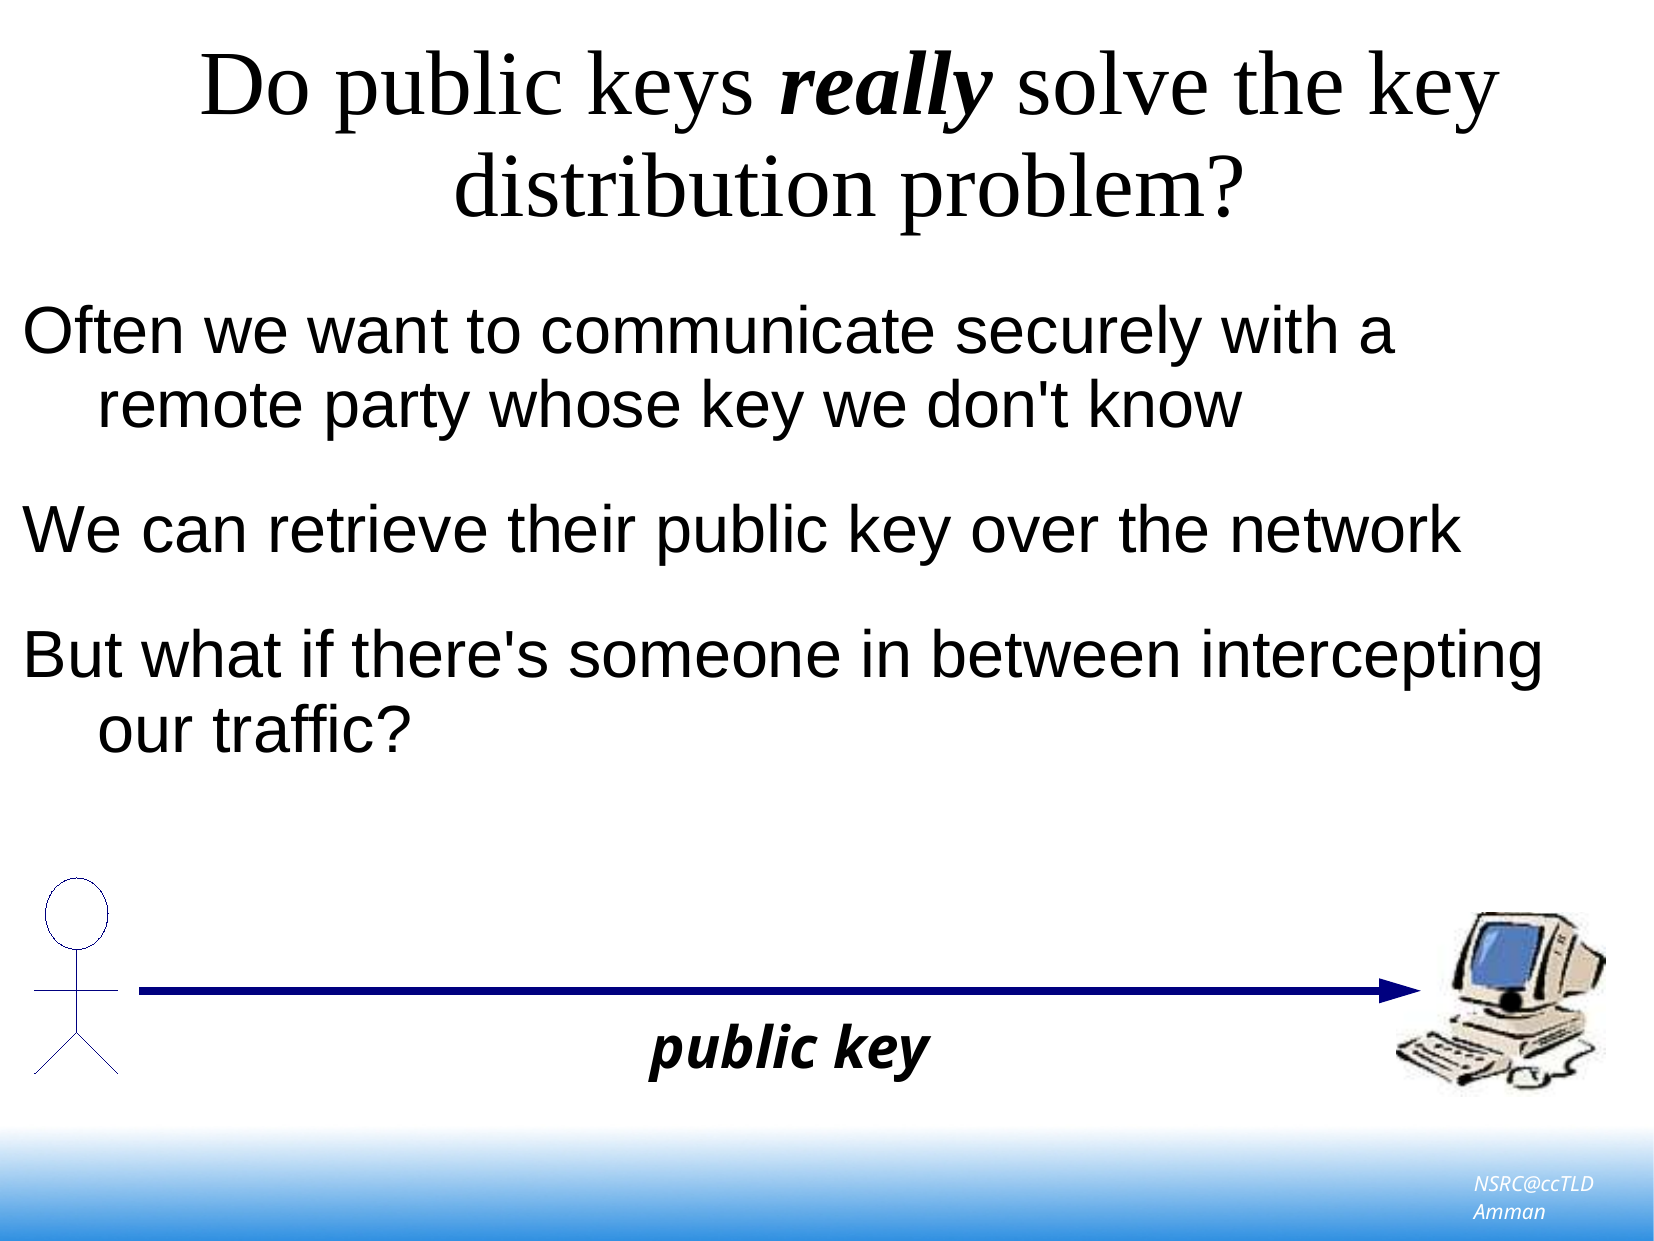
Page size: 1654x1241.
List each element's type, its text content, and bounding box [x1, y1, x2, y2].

list Often we want to communicate securely with a remote party whose key we don't know We can retrieve their public key over the network But what if there's someone in between intercepting our traffic? [22, 292, 1613, 826]
picture [1396, 912, 1606, 1097]
picture [0, 1124, 1654, 1241]
text_box public key [662, 1043, 673, 1062]
title Do public keys really solve the key distribution problem? [52, 32, 1649, 267]
text_box public key [650, 1006, 930, 1086]
